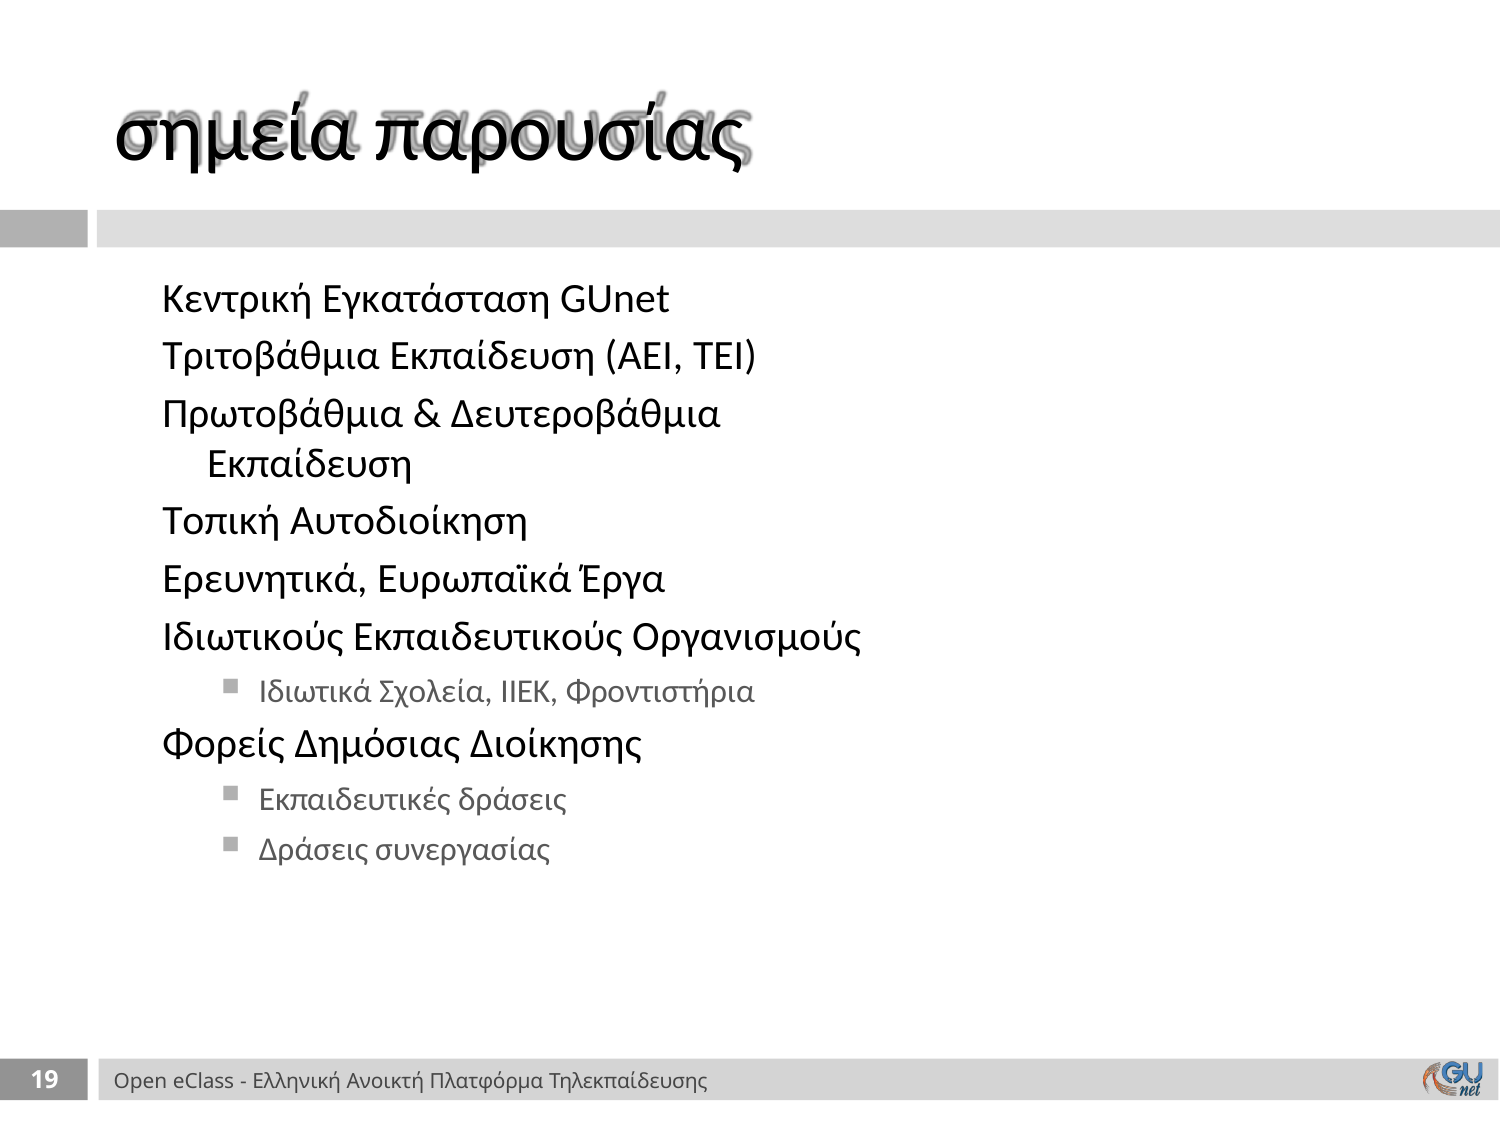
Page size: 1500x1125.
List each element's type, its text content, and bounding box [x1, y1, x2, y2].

text_box Κεντρική Εγκατάσταση GUnet Τριτοβάθμια Εκπαίδευση (ΑΕΙ, ΤΕΙ) Πρωτοβάθμια & Δευτεροβάθμια Εκπαίδευση Τοπική Αυτοδιοίκηση Ερευνητικά, Ευρωπαϊκά Έργα Ιδιωτικούς Εκπαιδευτικούς Οργανισμούς Ιδιωτικά Σχολεία, ΙΙΕΚ, Φροντιστήρια Φορείς Δημόσιας Διοίκησης Εκπαιδευτικές δράσεις Δράσεις συνεργασίας [113, 270, 933, 814]
text_box [0, 1058, 88, 1101]
title σημεία παρουσίας [89, 77, 1411, 165]
text_box [98, 1058, 1499, 1101]
text_box [63, 42, 826, 177]
text_box Open eClass - Ελληνική Ανοικτή Πλατφόρμα Τηλεκπαίδευσης [111, 1068, 753, 1094]
text_box 19 [26, 1063, 62, 1093]
